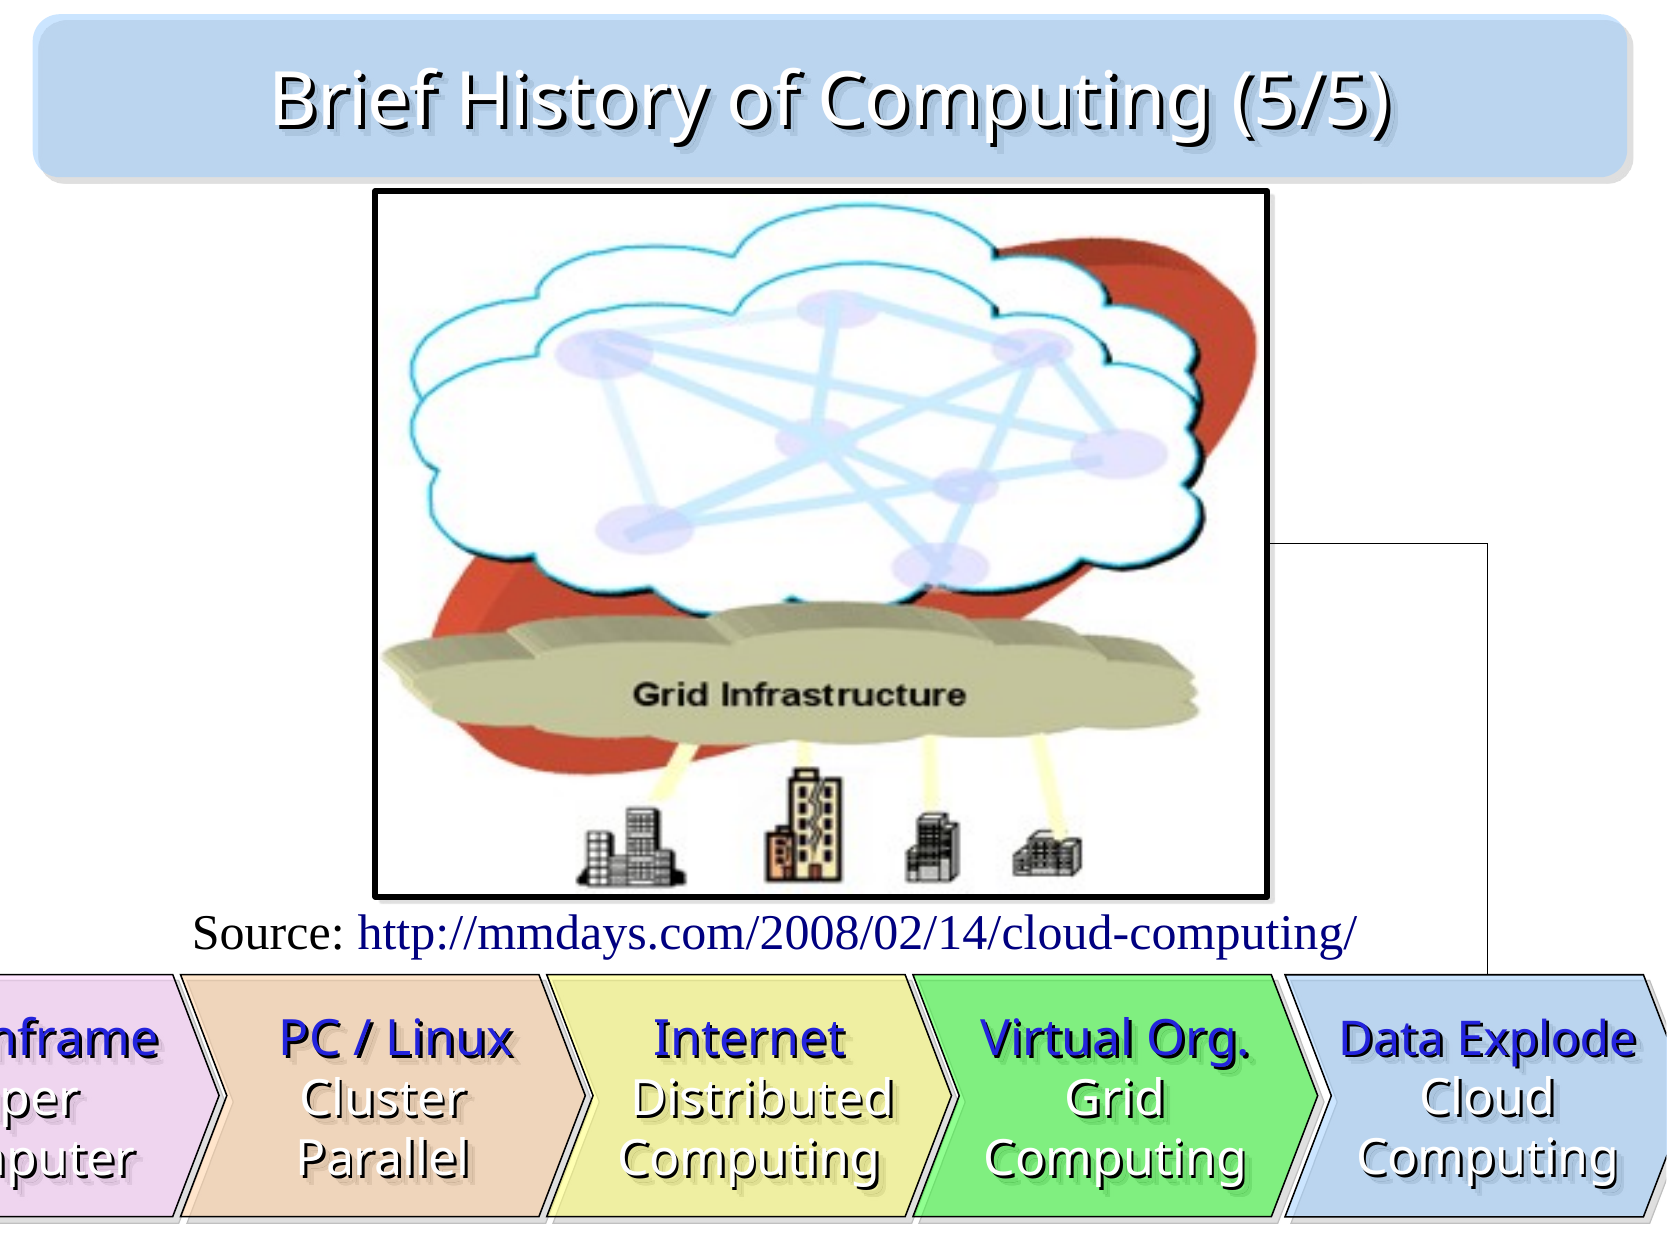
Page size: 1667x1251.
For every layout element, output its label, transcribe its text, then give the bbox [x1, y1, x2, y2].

picture [378, 193, 1265, 891]
text_box Internet Distributed Computing [546, 974, 952, 1217]
text_box Mainframe Super Computer [0, 974, 220, 1217]
text_box Virtual Org. Grid Computing [912, 974, 1318, 1217]
text_box Data Explode Cloud Computing [1285, 974, 1667, 1217]
text_box Source: http://mmdays.com/2008/02/14/cloud-computing/ [177, 891, 1418, 967]
text_box Brief History of Computing (5/5) [32, 14, 1628, 178]
text_box PC / Linux Cluster Parallel [180, 974, 586, 1217]
